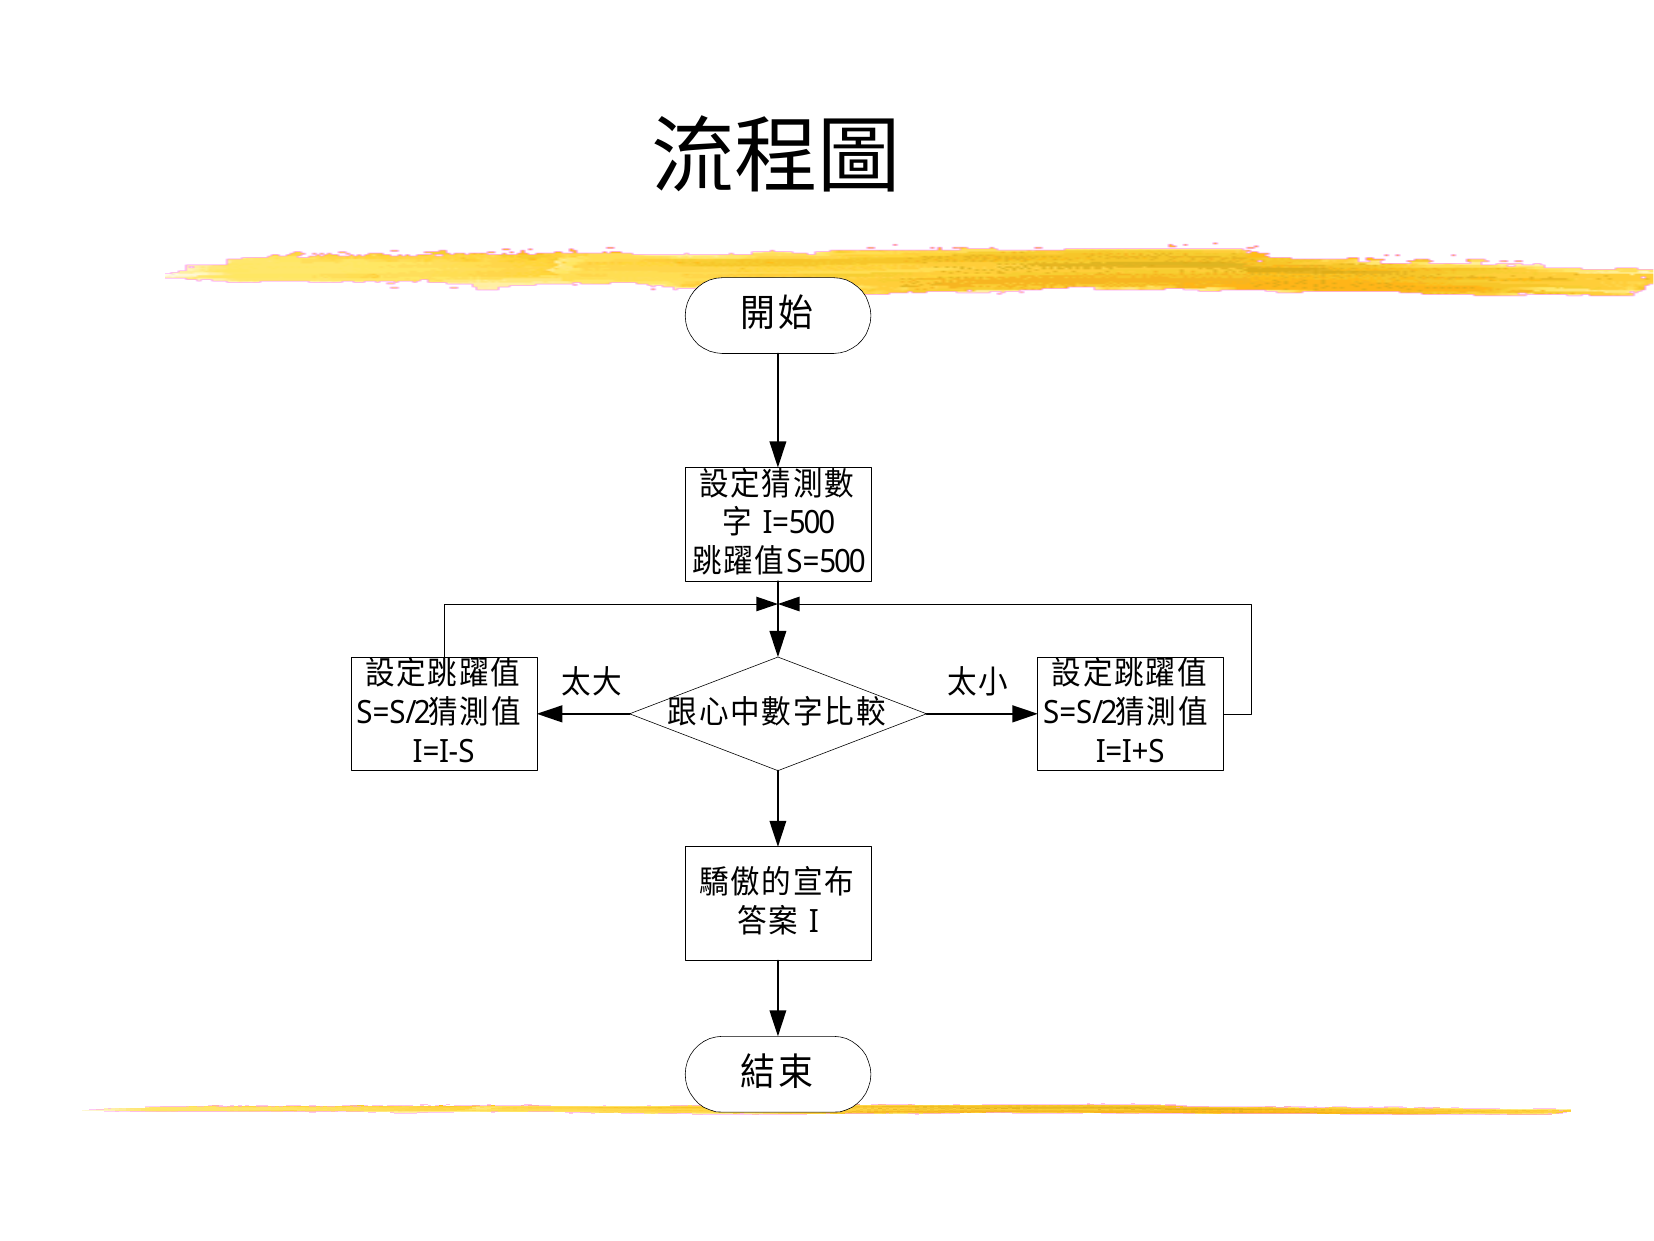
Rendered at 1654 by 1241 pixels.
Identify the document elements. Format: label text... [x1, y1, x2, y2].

title 流程圖 [73, 39, 1479, 249]
chart [349, 276, 1263, 1113]
picture [165, 237, 1654, 308]
picture [82, 1102, 1571, 1117]
